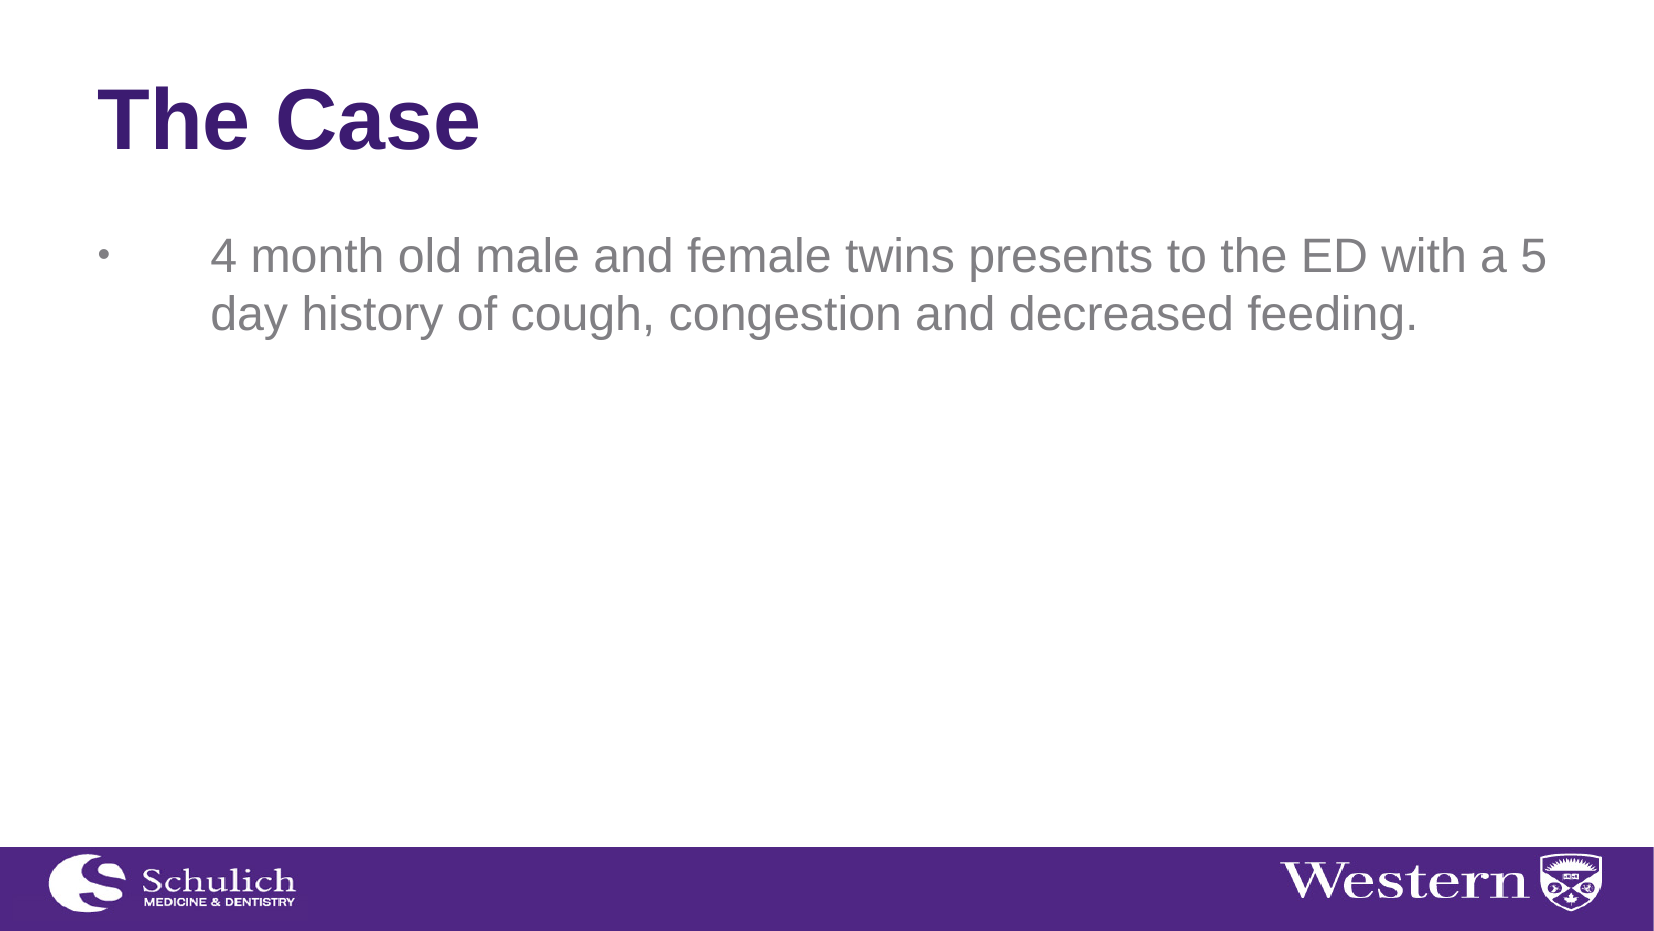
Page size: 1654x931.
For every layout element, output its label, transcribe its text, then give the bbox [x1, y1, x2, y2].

list 4 month old male and female twins presents to the ED with a 5 day history of cough, congestion and decreased feeding. [82, 217, 1571, 831]
title The Case [82, 37, 1571, 193]
picture [0, 0, 1654, 931]
